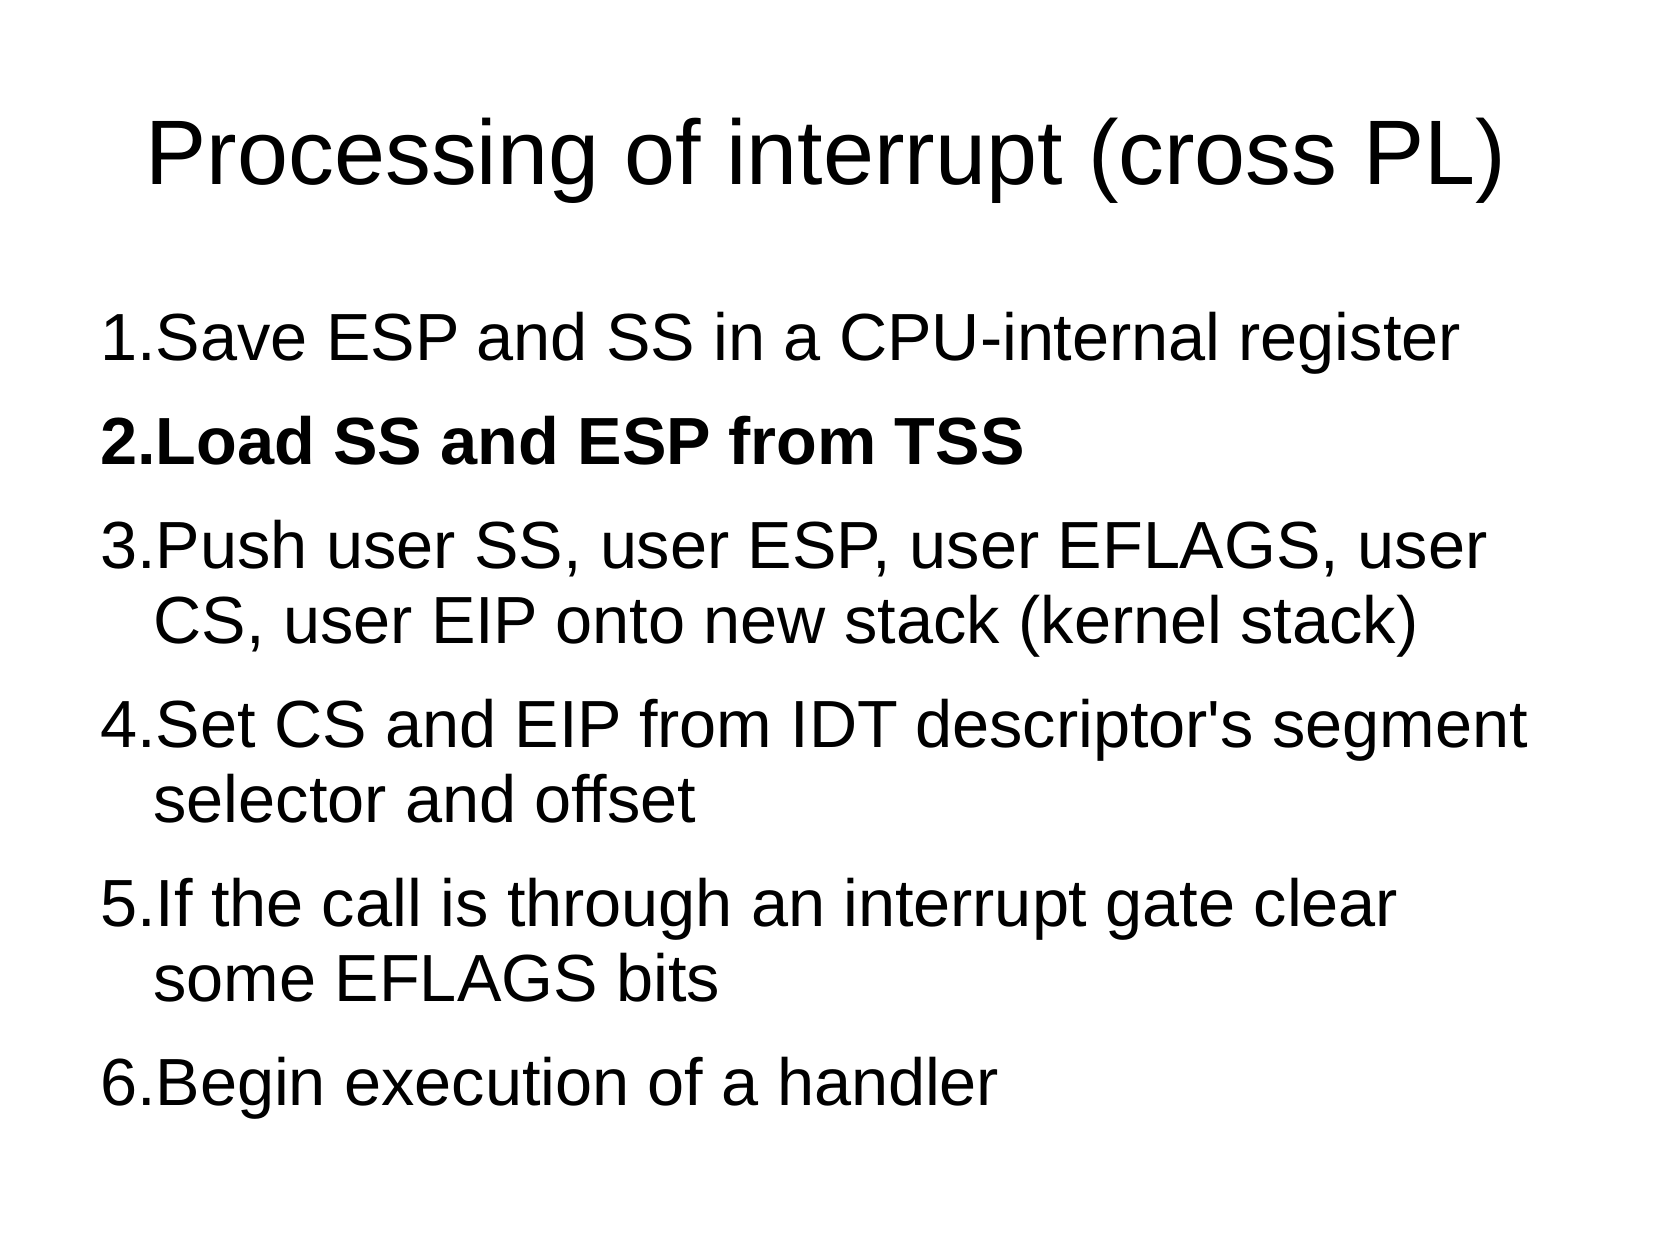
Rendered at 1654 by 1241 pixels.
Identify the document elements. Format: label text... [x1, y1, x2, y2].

title Processing of interrupt (cross PL) [82, 49, 1571, 257]
list Save ESP and SS in a CPU-internal register Load SS and ESP from TSS Push user SS, user ESP, user EFLAGS, user CS, user EIP onto new stack (kernel stack) Set CS and EIP from IDT descriptor's segment selector and offset If the call is through an interrupt gate clear some EFLAGS bits Begin execution of a handler [82, 300, 1571, 1163]
